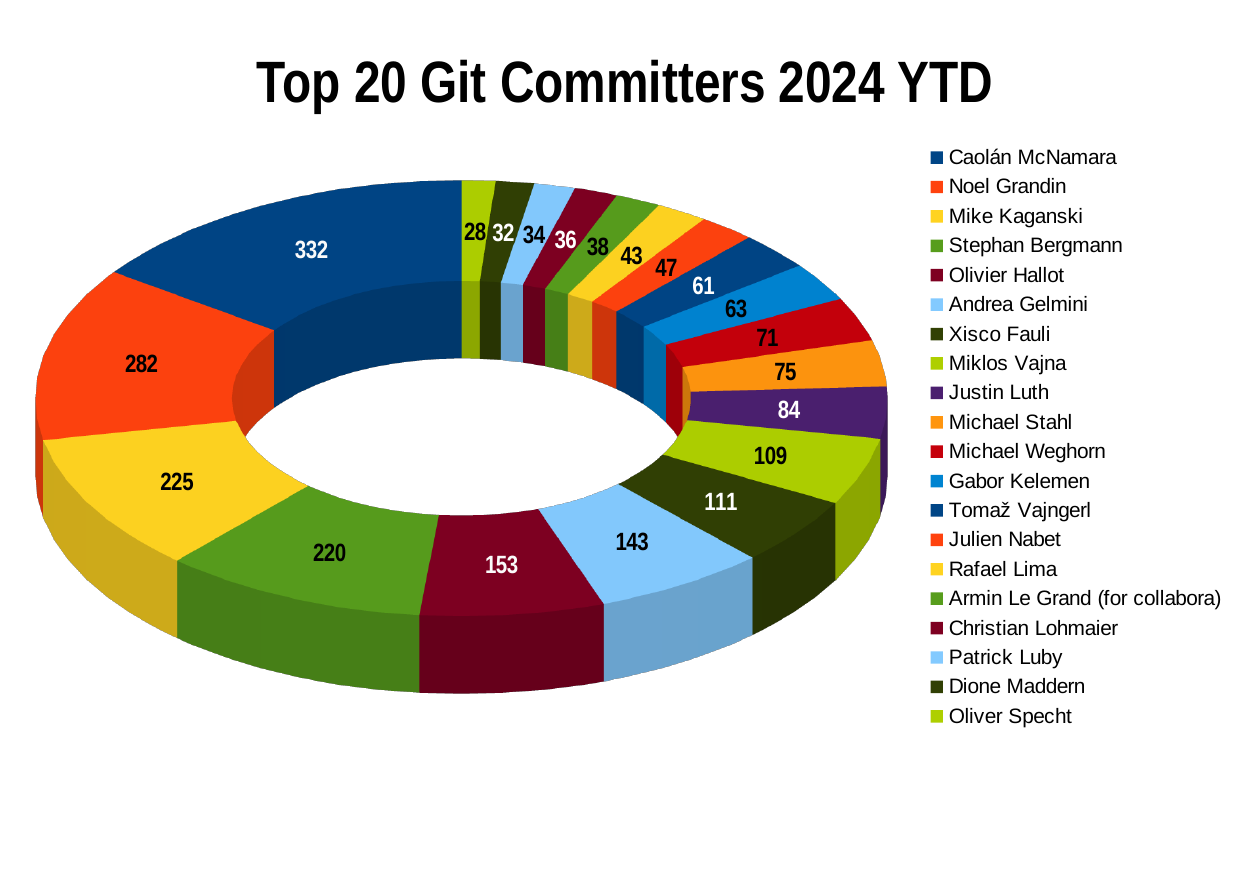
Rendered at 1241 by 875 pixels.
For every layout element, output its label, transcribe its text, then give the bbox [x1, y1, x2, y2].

text_box Top 20 Git Committers 2024 YTD [242, 40, 1008, 110]
chart [0, 0, 1241, 874]
